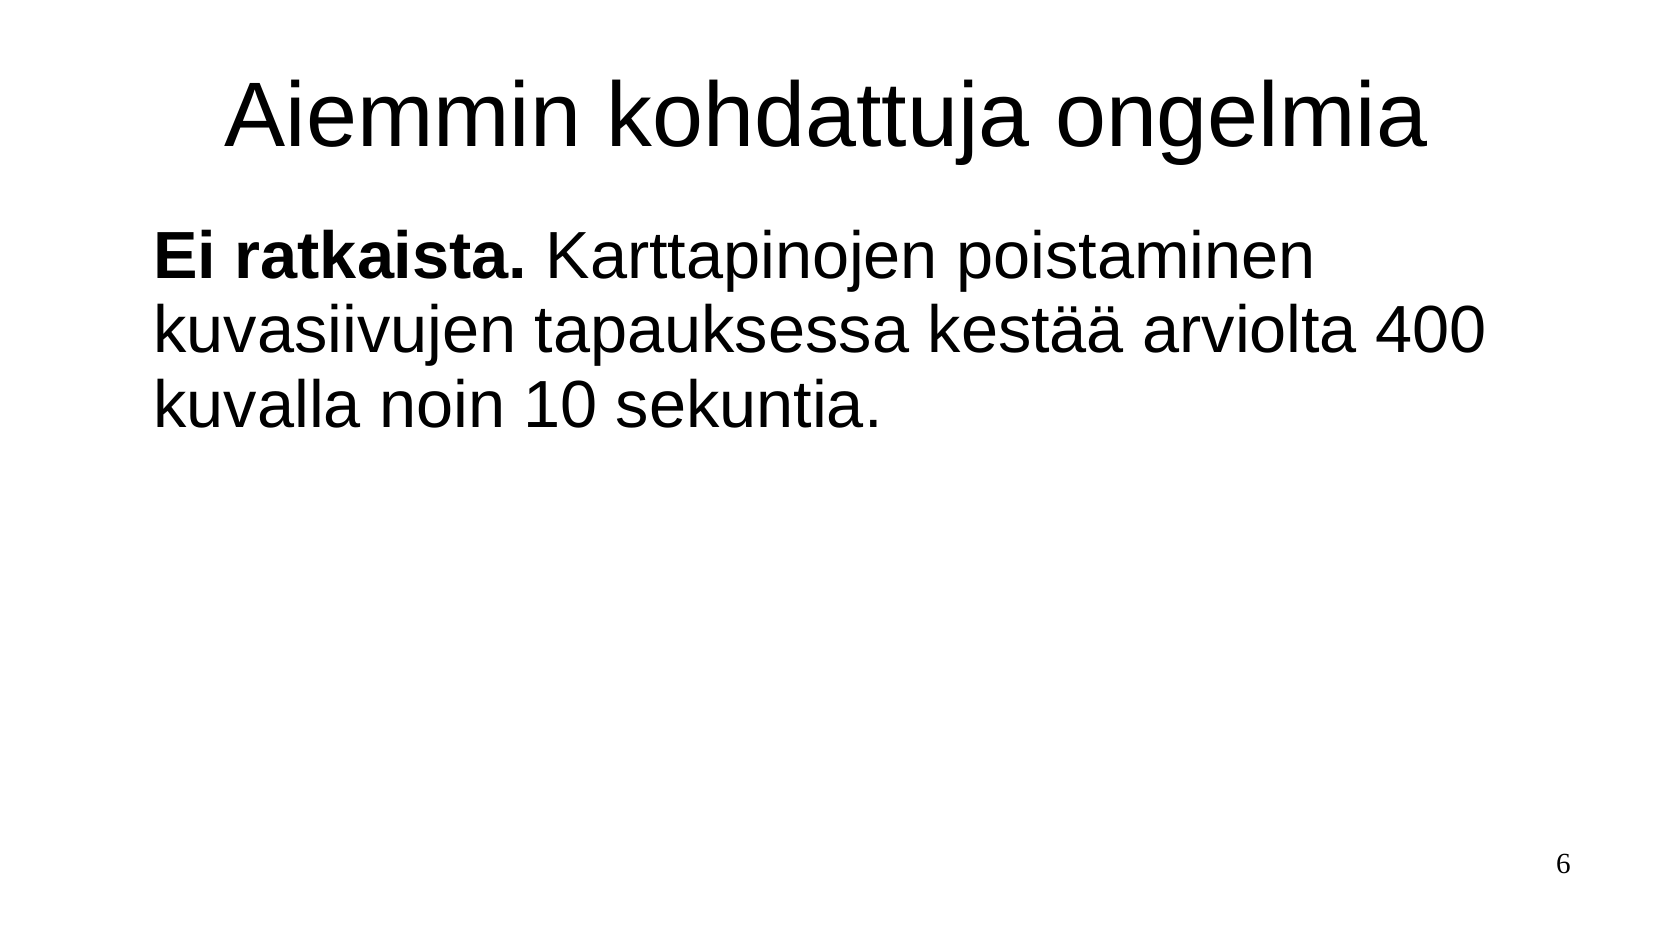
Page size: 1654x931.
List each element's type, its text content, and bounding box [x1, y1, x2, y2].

list Ei ratkaista. Karttapinojen poistaminen kuvasiivujen tapauksessa kestää arviolta 400 kuvalla noin 10 sekuntia. [82, 217, 1571, 758]
title Aiemmin kohdattuja ongelmia [82, 37, 1571, 193]
